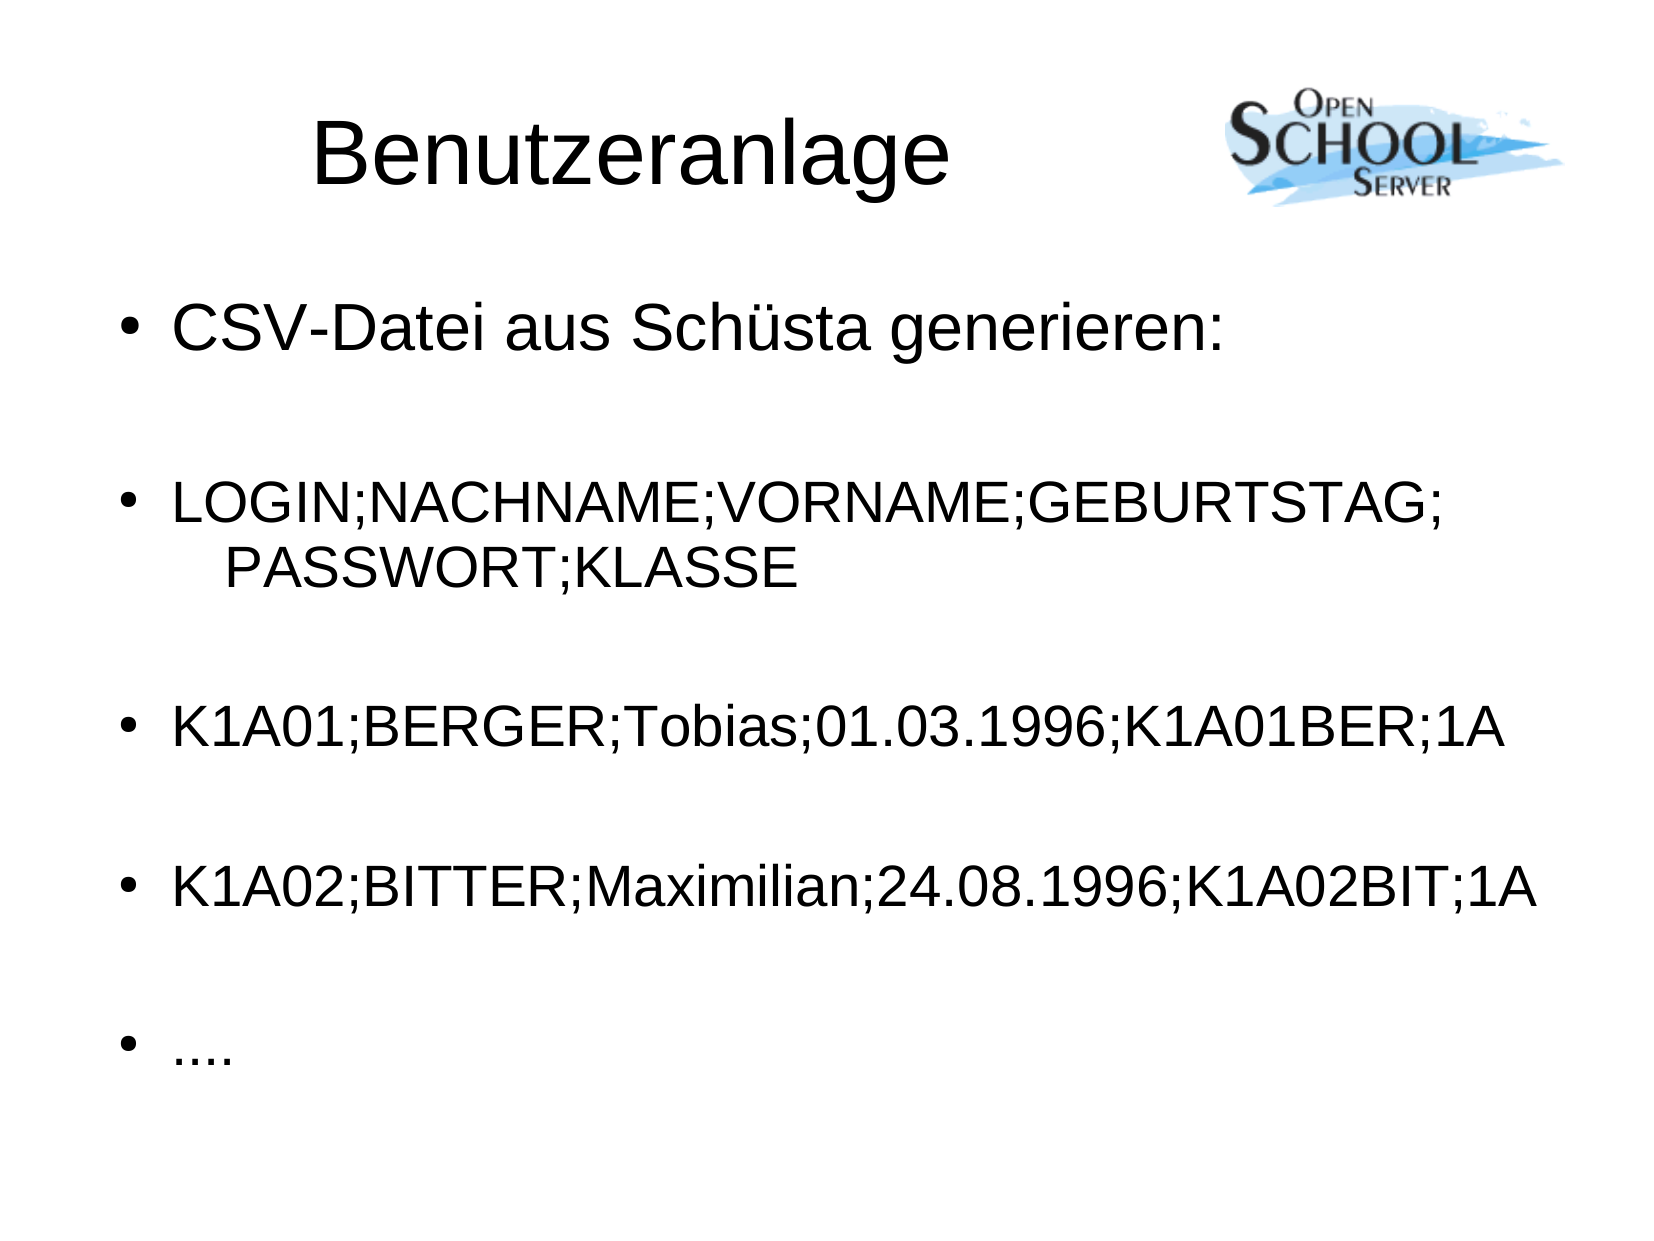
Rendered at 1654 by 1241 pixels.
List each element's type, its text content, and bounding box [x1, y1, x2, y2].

list CSV-Datei aus Schüsta generieren: LOGIN;NACHNAME;VORNAME;GEBURTSTAG; PASSWORT;KLASSE K1A01;BERGER;Tobias;01.03.1996;K1A01BER;1A K1A02;BITTER;Maximilian;24.08.1996;K1A02BIT;1A .... [82, 290, 1571, 1109]
picture [1225, 82, 1565, 207]
title Benutzeranlage [82, 49, 1182, 257]
